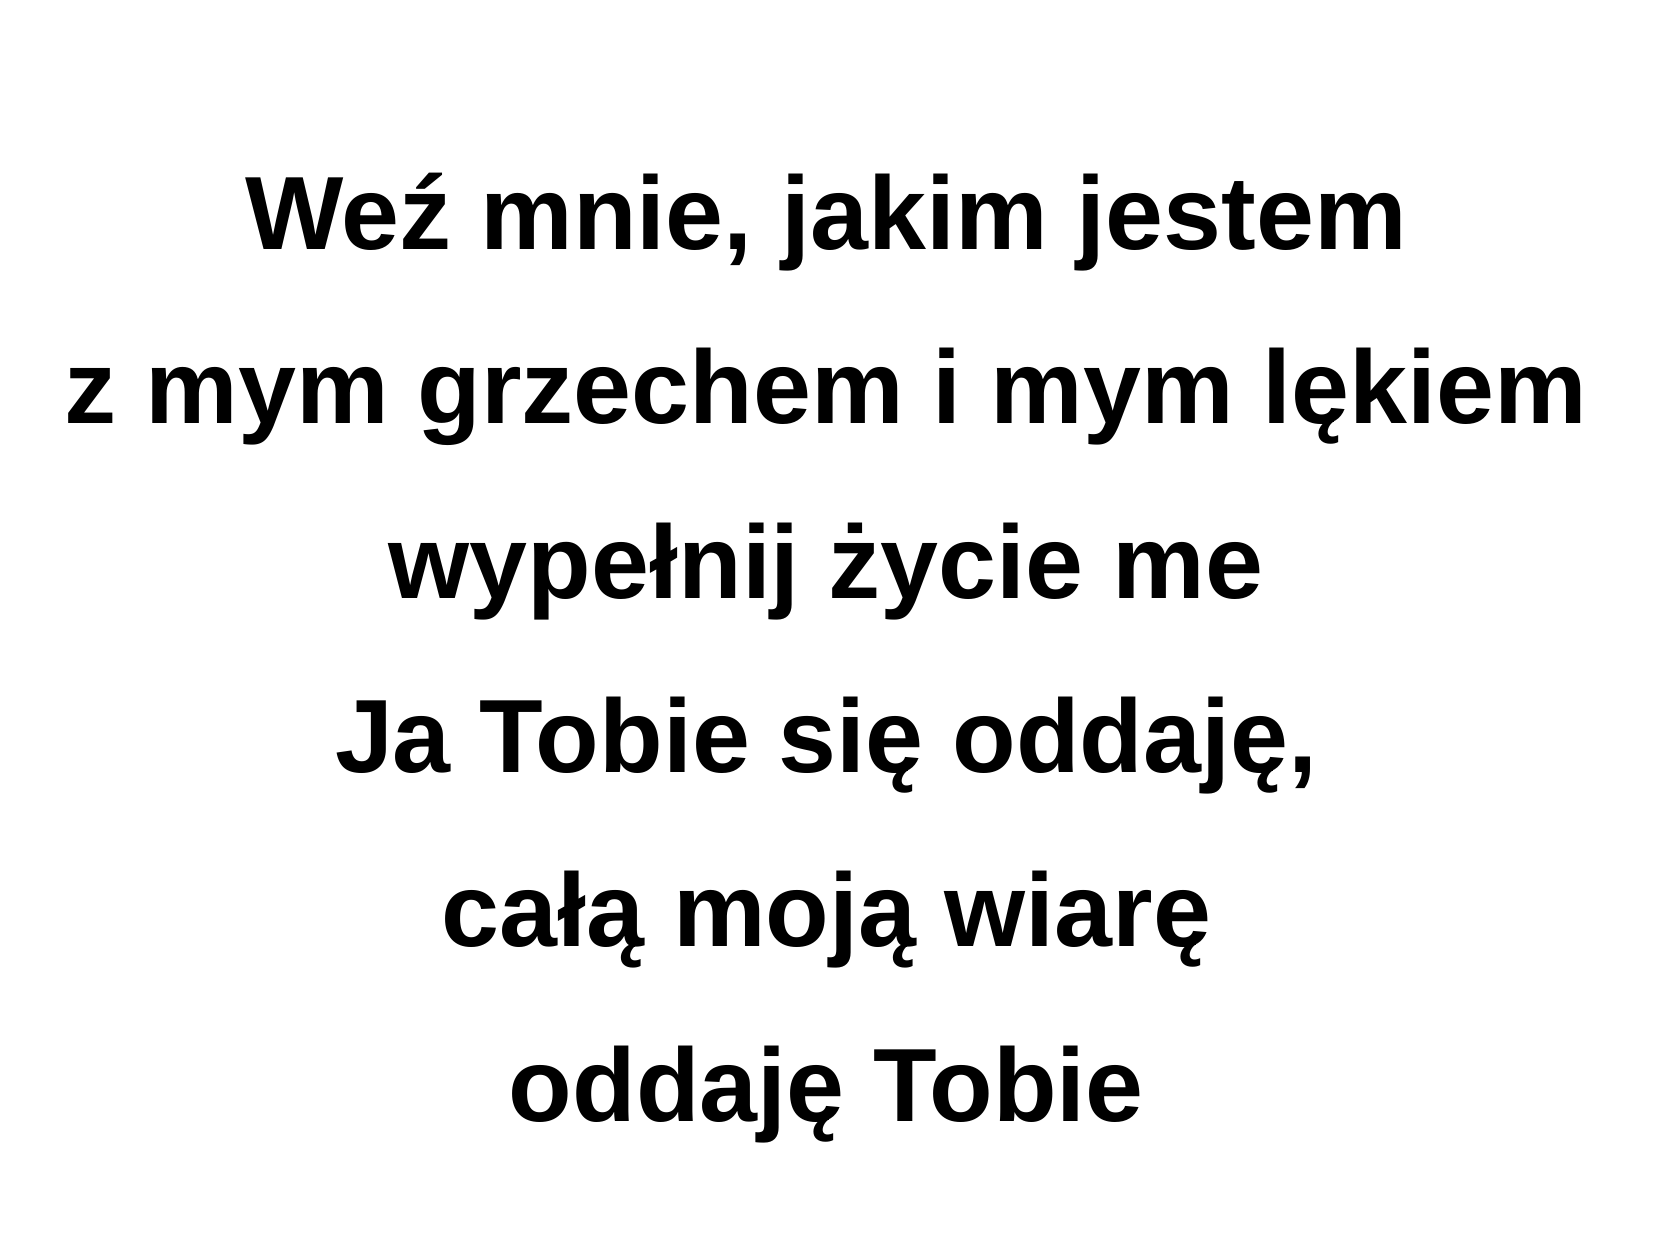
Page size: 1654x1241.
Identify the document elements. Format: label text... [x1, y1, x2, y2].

subtitle Weź mnie, jakim jestem z mym grzechem i mym lękiem wypełnij życie me Ja Tobie się oddaję, całą moją wiarę oddaję Tobie [0, 0, 1654, 1241]
